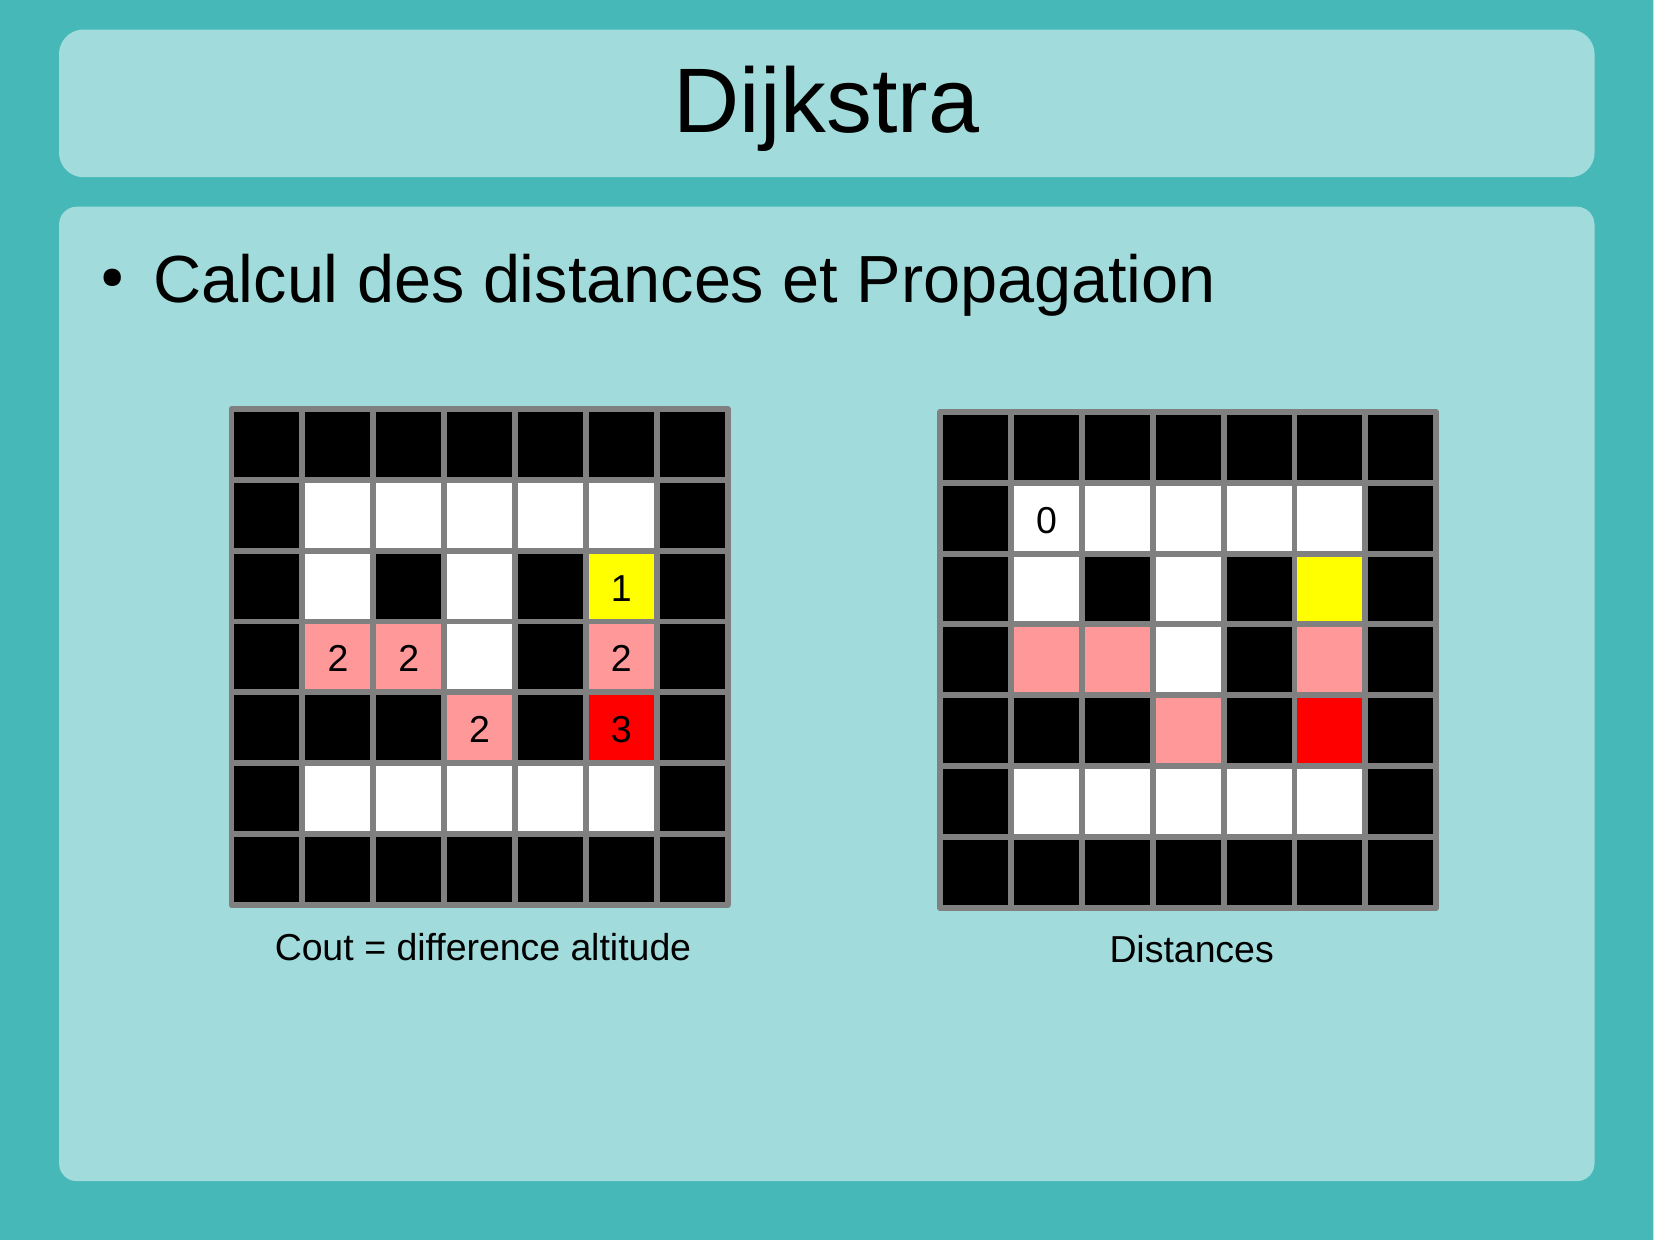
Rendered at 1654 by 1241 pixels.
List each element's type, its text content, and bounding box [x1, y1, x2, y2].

text_box [231, 408, 728, 905]
text_box 2 [374, 621, 444, 692]
text_box 0 [1011, 482, 1082, 553]
text_box 2 [444, 692, 514, 763]
text_box Cout = difference altitude [202, 918, 764, 976]
text_box 2 [302, 621, 374, 692]
text_box 2 [585, 621, 657, 692]
text_box 1 [585, 550, 657, 621]
list Calcul des distances et Propagation [82, 242, 1571, 962]
text_box Distances [911, 921, 1473, 979]
title Dijkstra [0, 41, 1654, 160]
text_box 3 [585, 692, 657, 763]
text_box [940, 411, 1437, 908]
